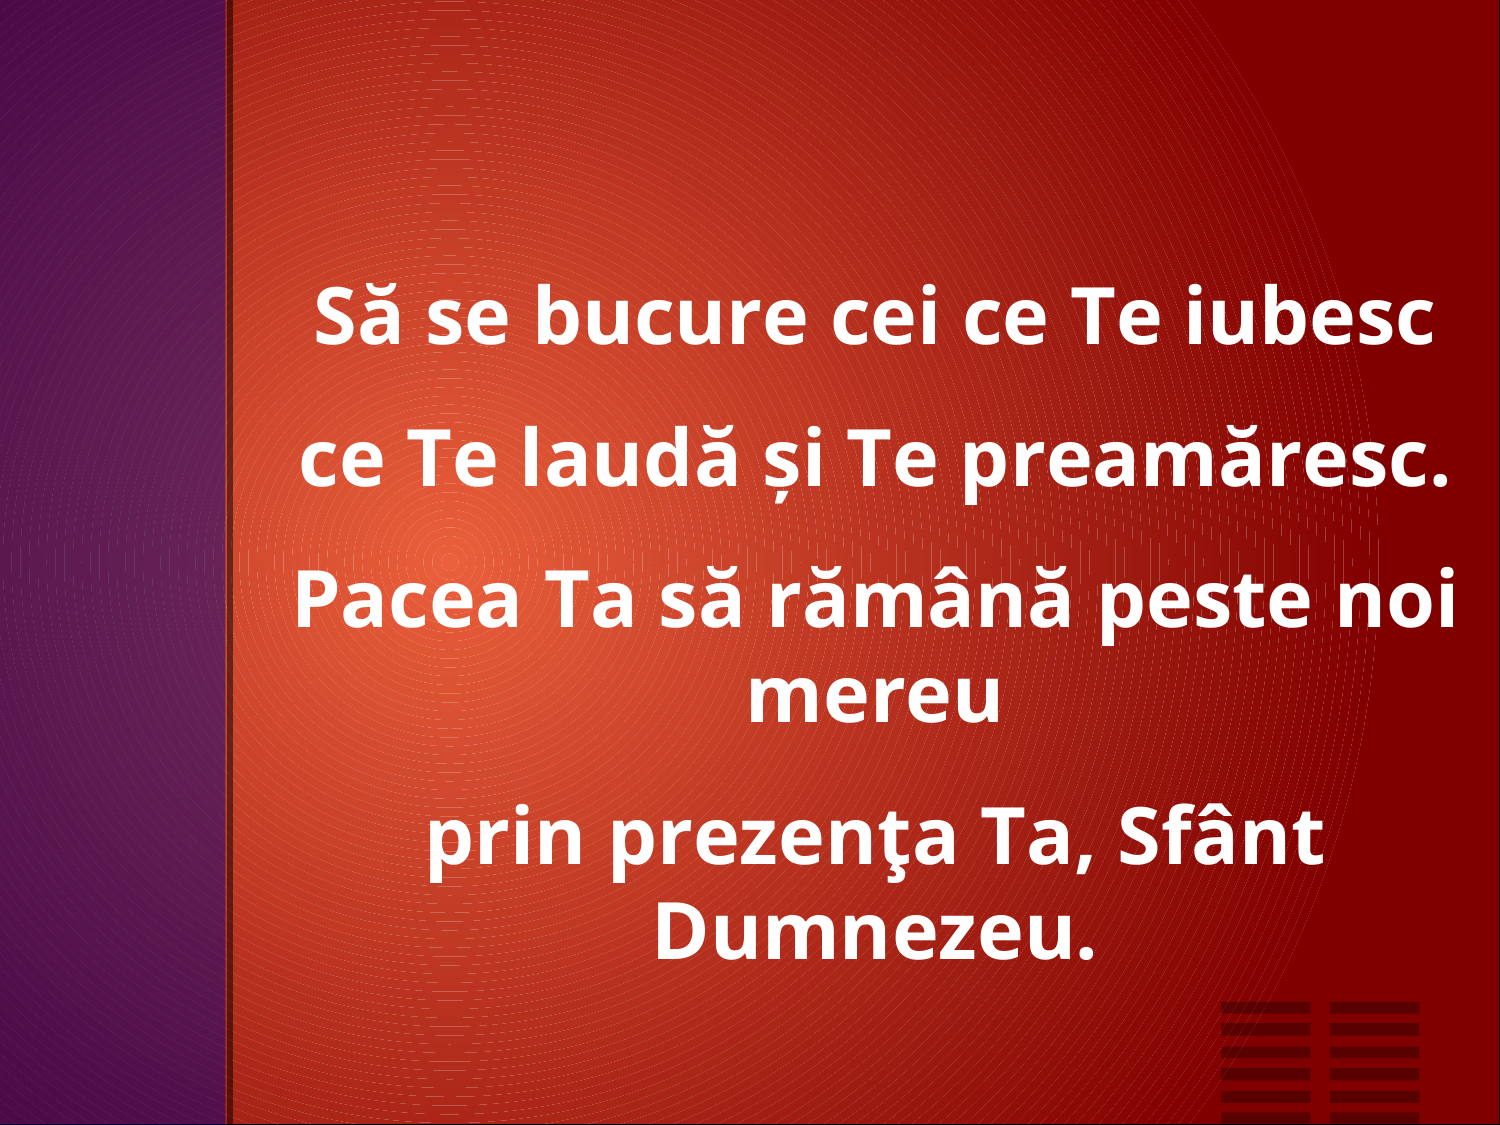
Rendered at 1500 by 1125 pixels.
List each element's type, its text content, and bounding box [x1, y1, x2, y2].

text_box Să se bucure cei ce Te iubesc ce Te laudă şi Te preamăresc. Pacea Ta să rămână peste noi mereu prin prezenţa Ta, Sfânt Dumnezeu. [234, 257, 1500, 1125]
